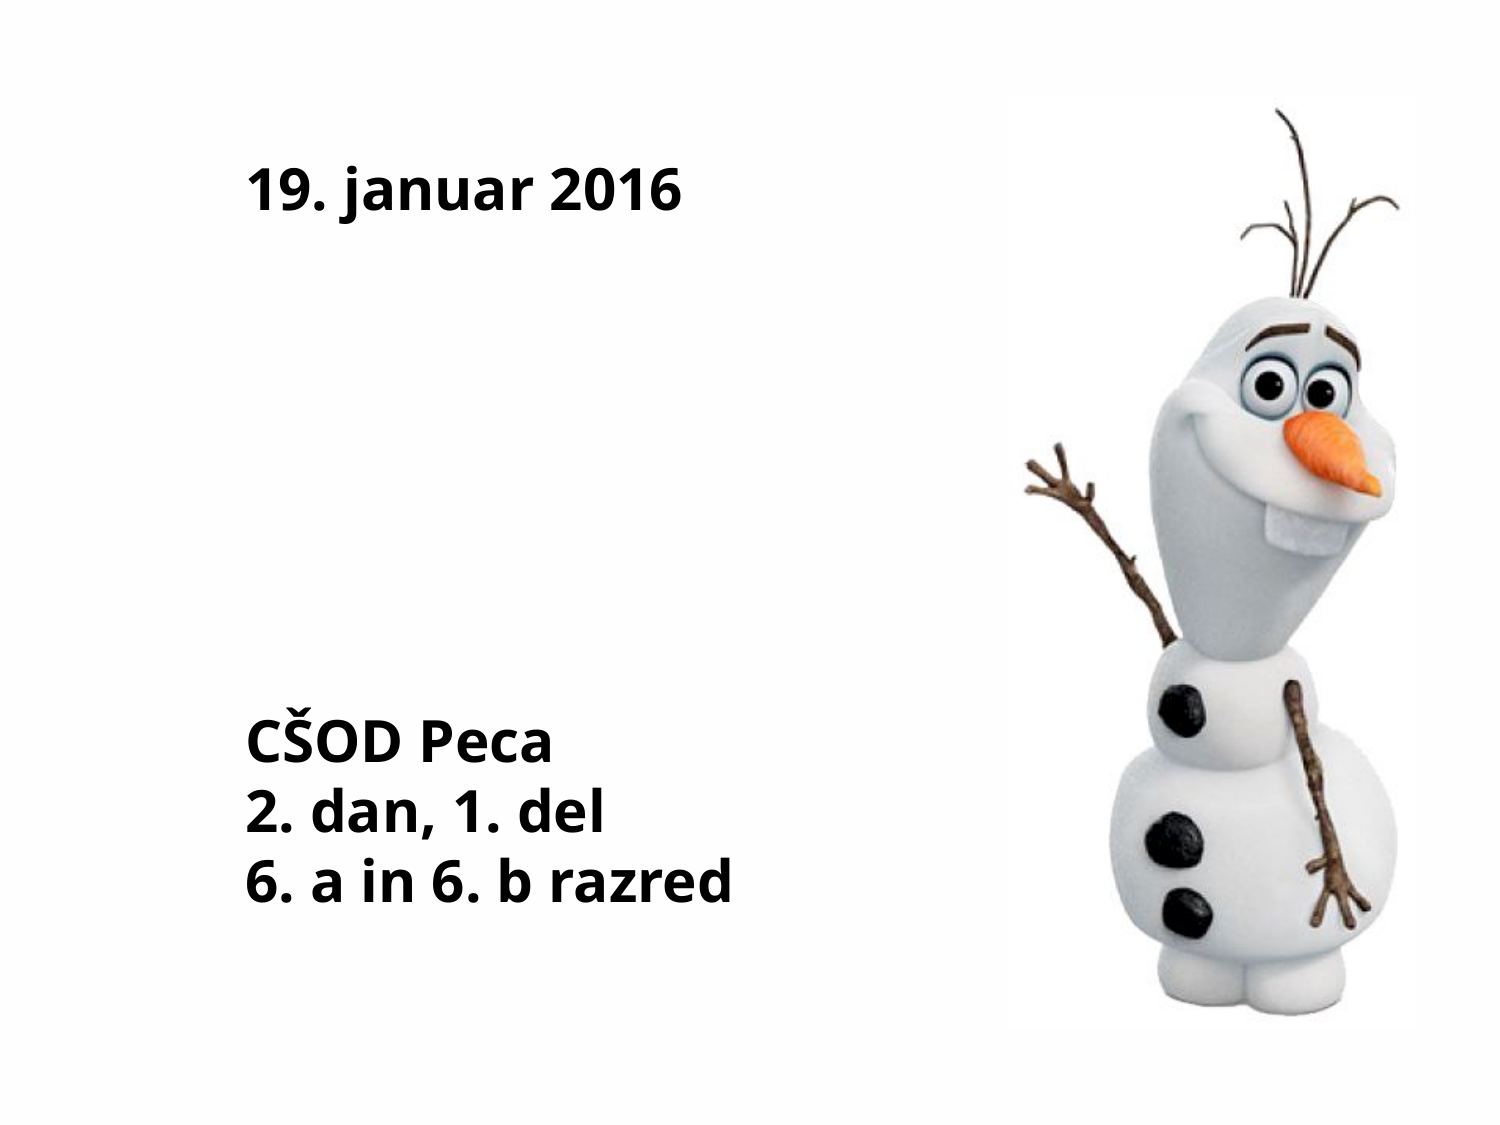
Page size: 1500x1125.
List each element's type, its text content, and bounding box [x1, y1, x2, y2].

text_box 19. januar 2016 [230, 145, 522, 231]
text_box CŠOD Peca 2. dan, 1. del 6. a in 6. b razred [230, 696, 579, 925]
picture [1009, 97, 1415, 1030]
